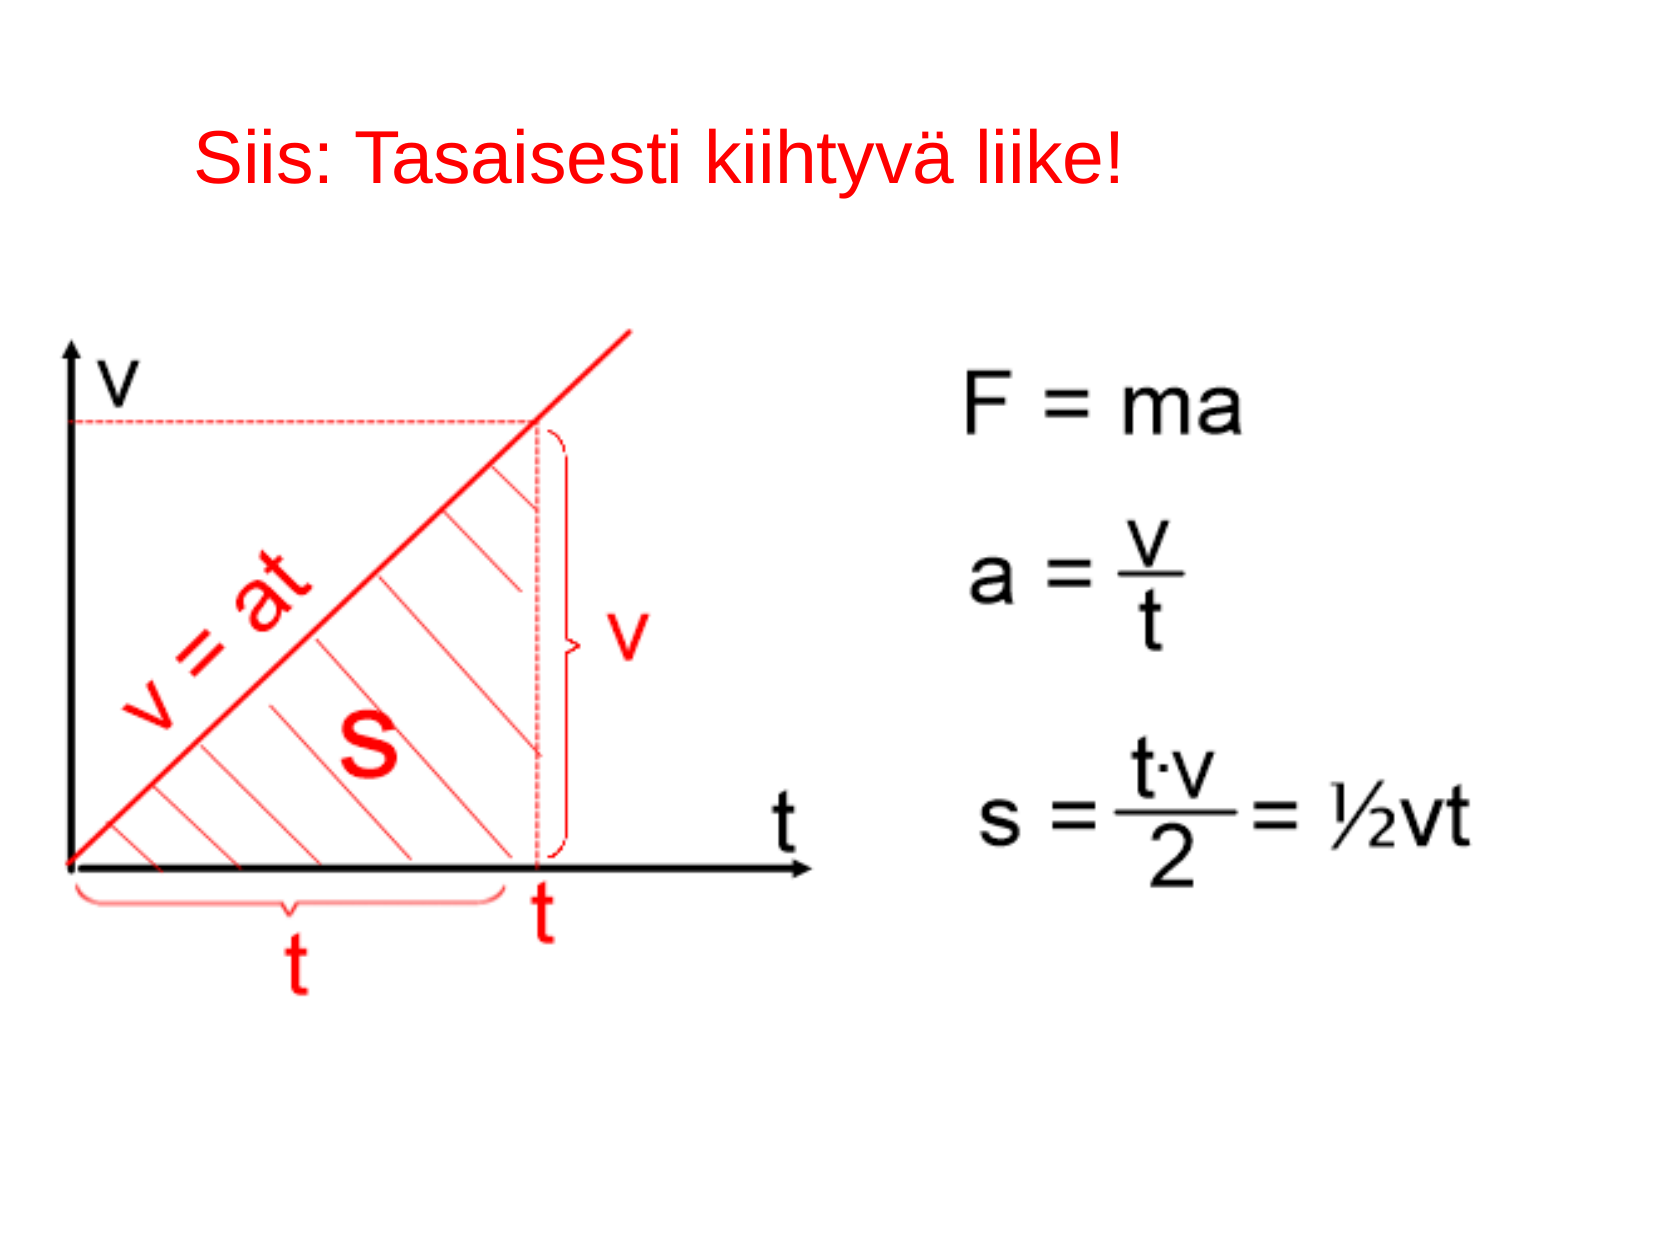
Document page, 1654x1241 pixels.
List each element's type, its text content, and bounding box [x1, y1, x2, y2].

picture [23, 277, 1571, 1052]
text_box Siis: Tasaisesti kiihtyvä liike! [178, 108, 1630, 225]
